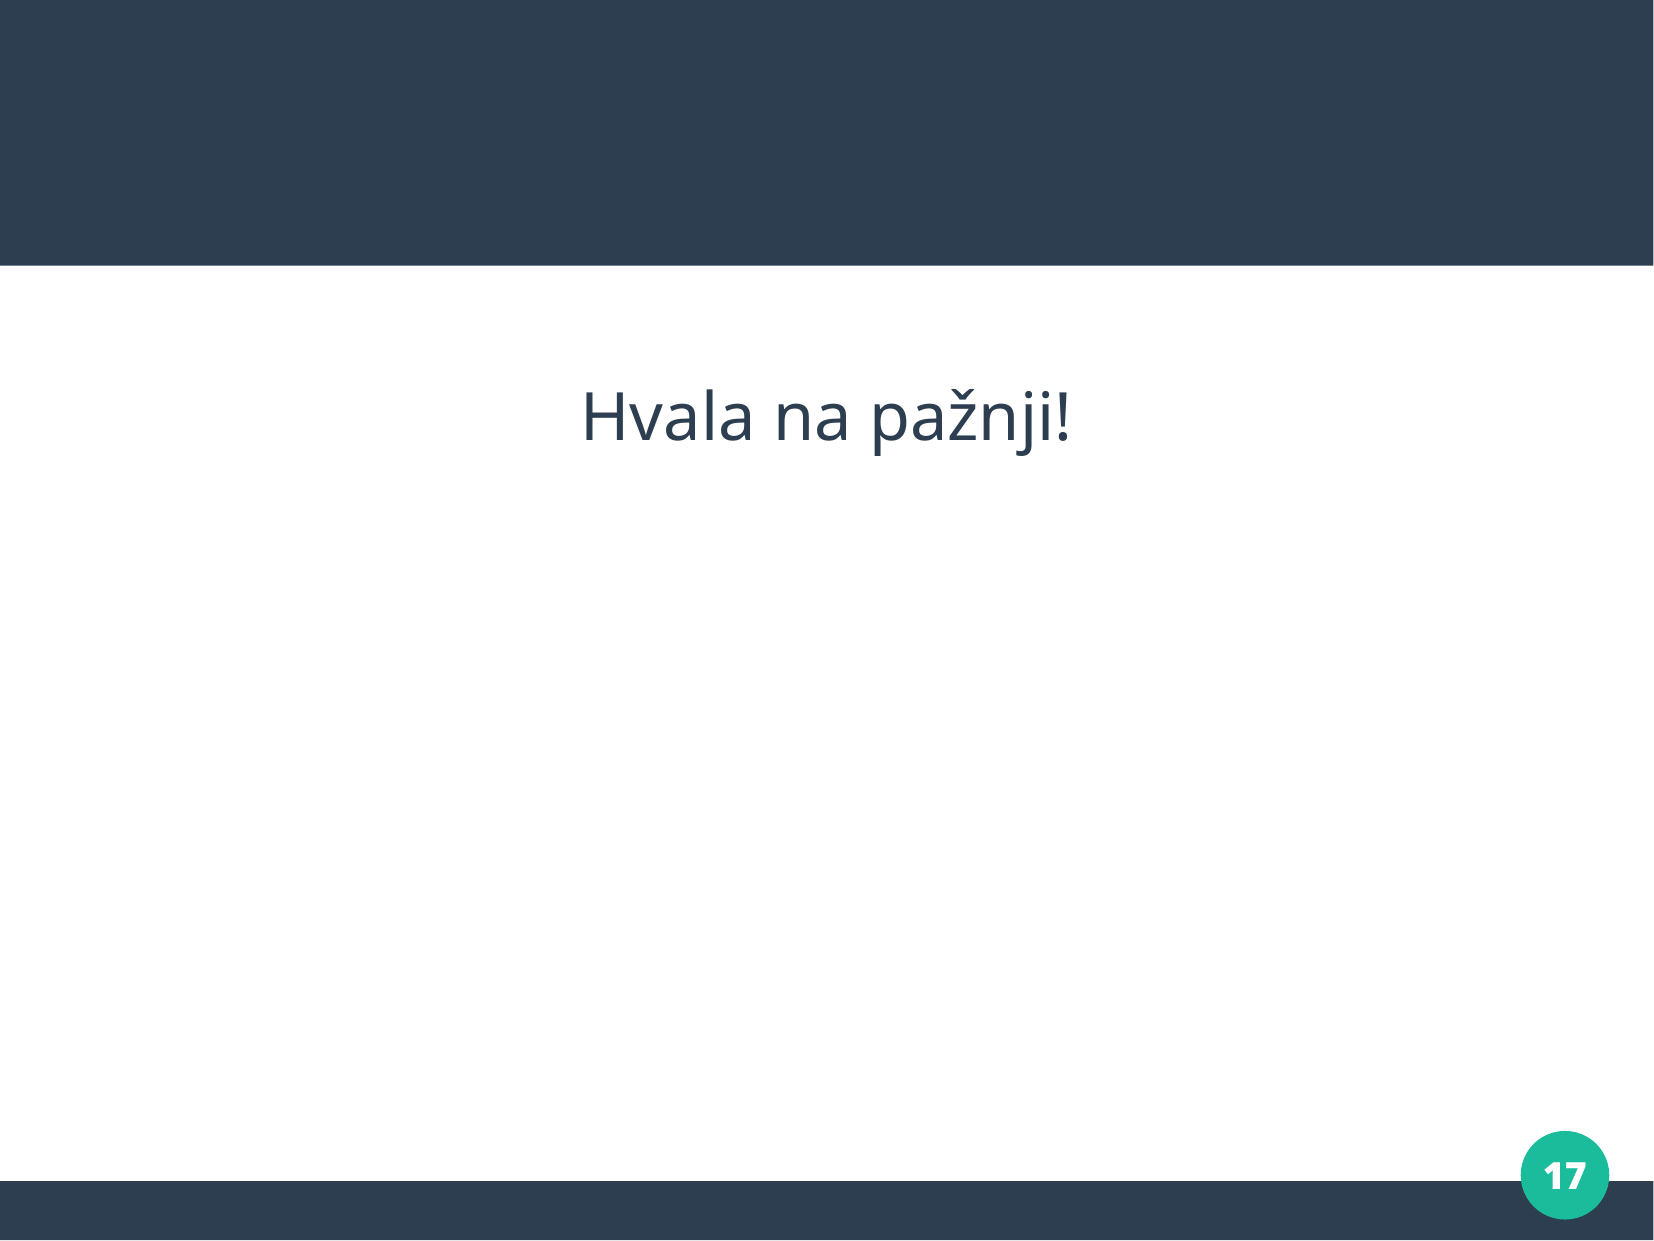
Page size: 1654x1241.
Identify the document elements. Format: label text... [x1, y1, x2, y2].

subtitle Hvala na pažnji! [59, 49, 1595, 779]
